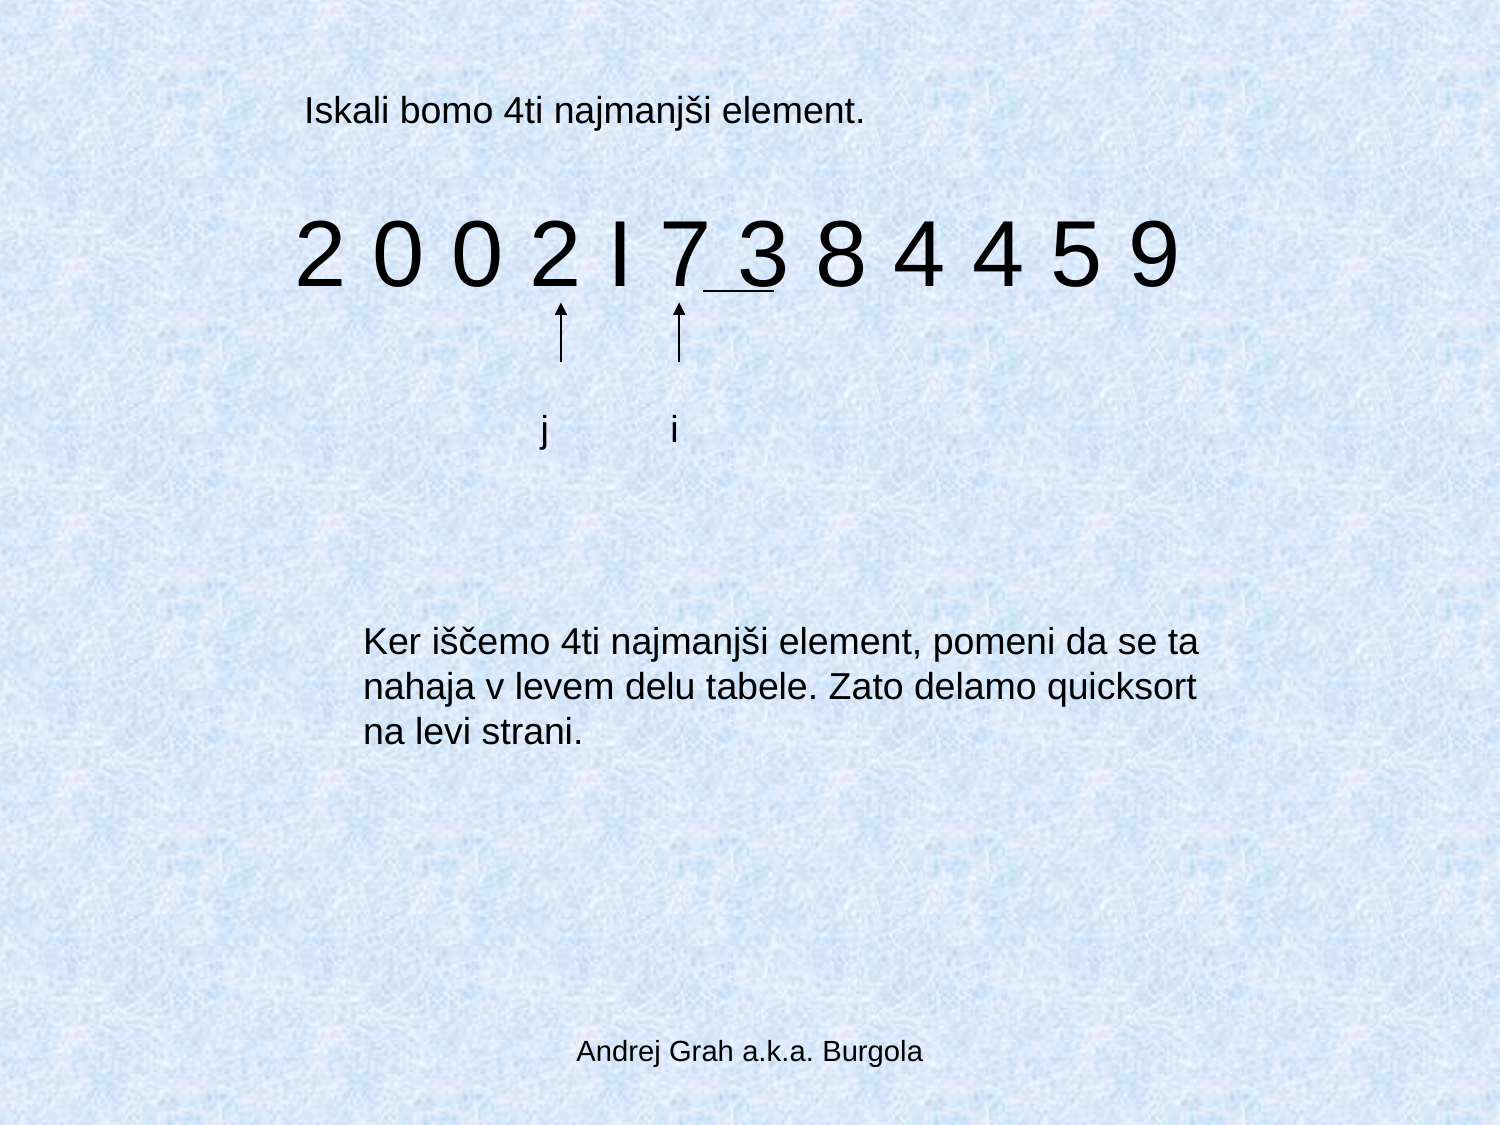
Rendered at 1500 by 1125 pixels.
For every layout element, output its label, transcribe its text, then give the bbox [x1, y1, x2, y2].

text_box Andrej Grah a.k.a. Burgola [512, 1024, 988, 1103]
text_box j [525, 397, 564, 458]
text_box Iskali bomo 4ti najmanjši element. [289, 78, 1211, 139]
text_box 2 0 0 2 I 7 3 8 4 4 5 9 [194, 184, 1282, 313]
text_box Ker iščemo 4ti najmanjši element, pomeni da se ta nahaja v levem delu tabele. Zato delamo quicksort na levi strani. [348, 609, 1258, 761]
text_box i [655, 397, 694, 458]
picture [0, 0, 1500, 1125]
